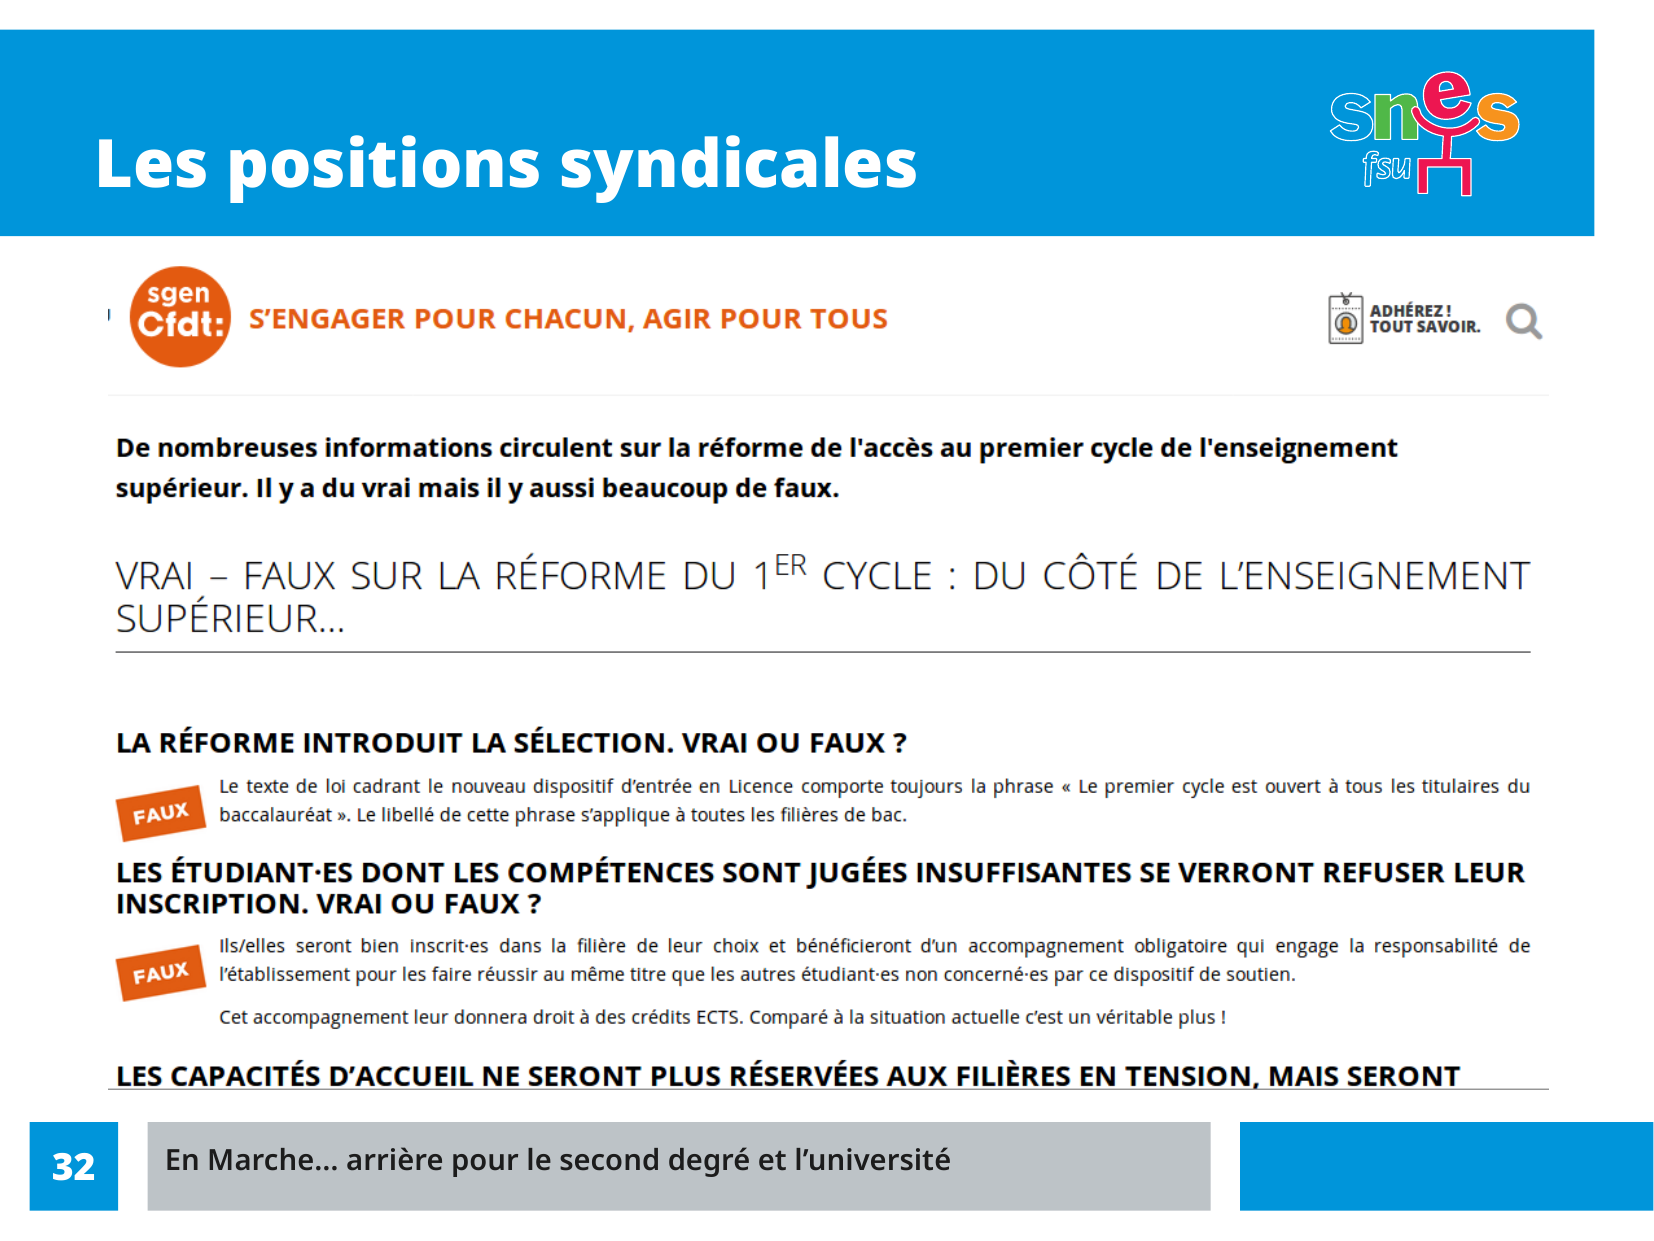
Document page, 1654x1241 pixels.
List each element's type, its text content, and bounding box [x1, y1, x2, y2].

title Les positions syndicales [59, 59, 1595, 207]
picture [108, 243, 1549, 1090]
list En Marche… arrière pour le second degré et l’université [164, 1139, 1183, 1217]
